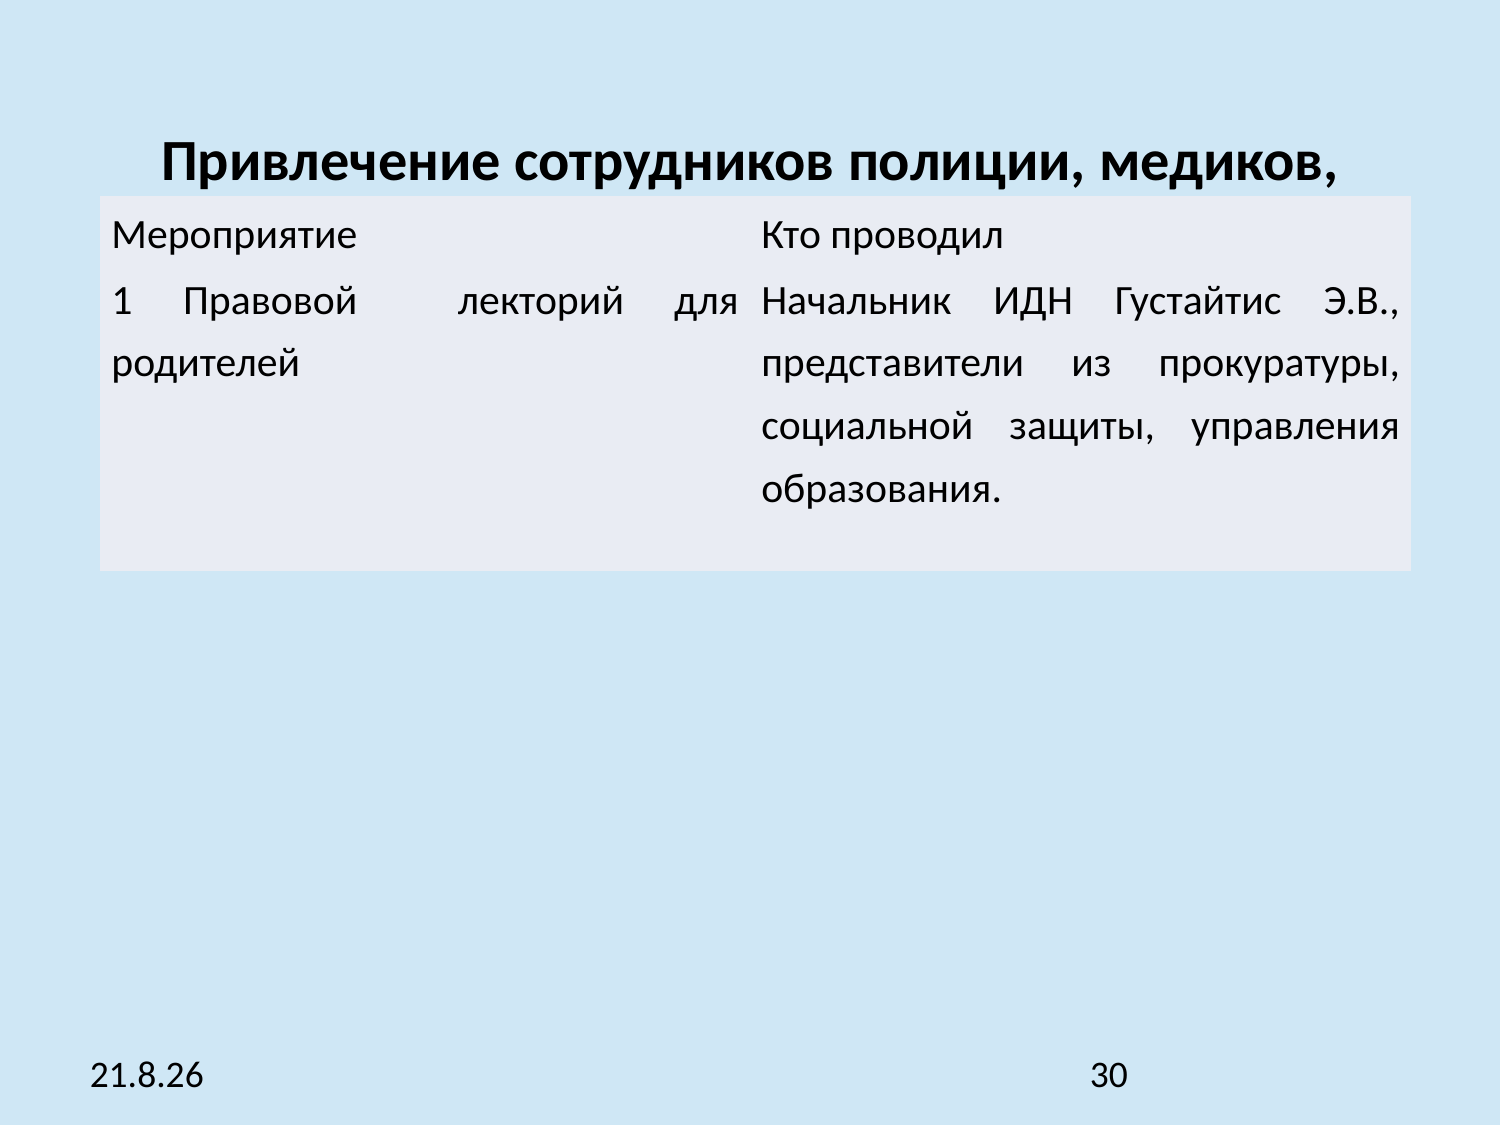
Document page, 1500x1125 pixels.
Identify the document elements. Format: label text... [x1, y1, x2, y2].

table_header Кто проводил [750, 196, 1411, 262]
table_header Мероприятие [100, 196, 750, 262]
table_cell Начальник ИДН Густайтис Э.В., представители из прокуратуры, социальной защиты, управления образования. [750, 262, 1411, 571]
title Привлечение сотрудников полиции, медиков, иных ведомств [75, 45, 1425, 185]
slide_number 29.4.19 [75, 1042, 425, 1103]
slide_number <номер> [1074, 1042, 1425, 1103]
table_cell 1 Правовой лекторий для родителей [100, 262, 750, 571]
